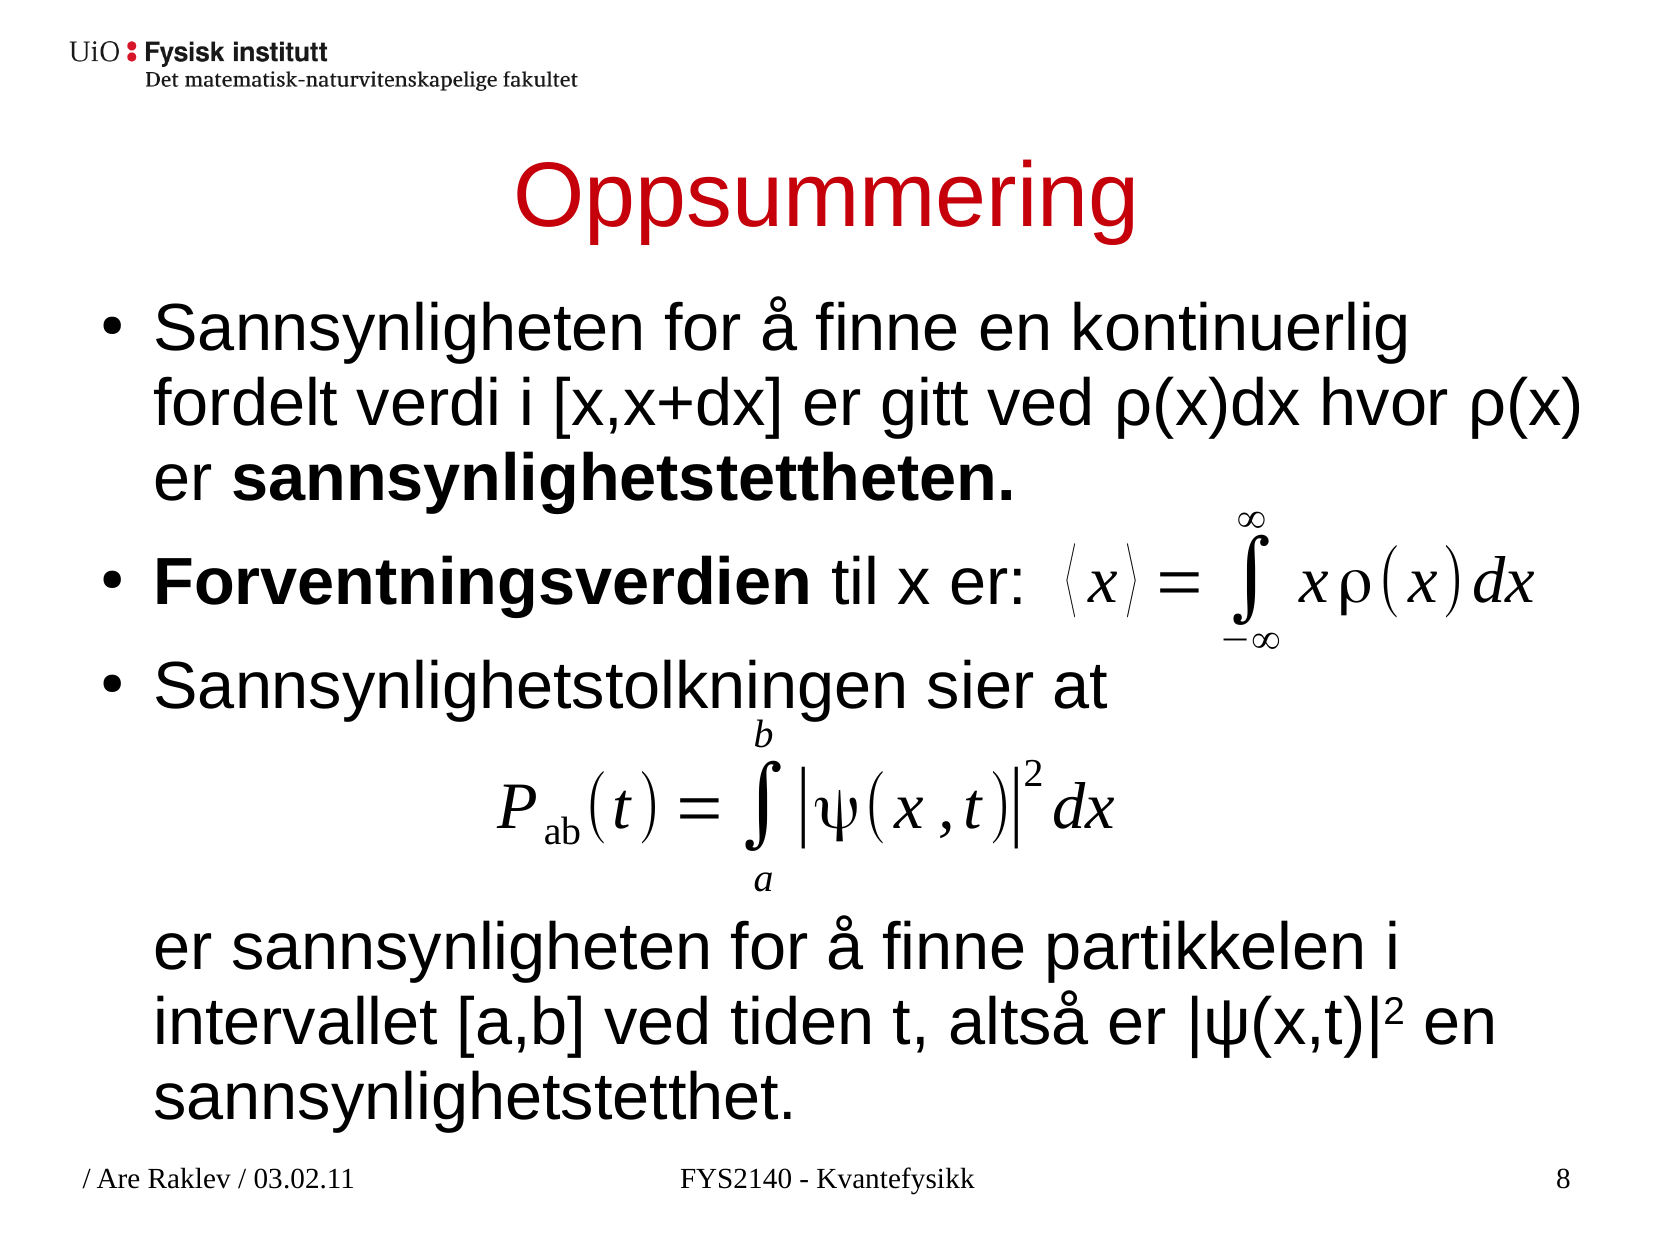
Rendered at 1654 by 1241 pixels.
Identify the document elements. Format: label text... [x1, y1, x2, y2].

chart [487, 712, 1125, 901]
chart [1057, 511, 1544, 651]
list Sannsynligheten for å finne en kontinuerlig fordelt verdi i [x,x+dx] er gitt ved ρ(x)dx hvor ρ(x) er sannsynlighetstettheten. Forventningsverdien til x er: Sannsynlighetstolkningen sier at er sannsynligheten for å finne partikkelen i intervallet [a,b] ved tiden t, altså er |ψ(x,t)|2 en sannsynlighetstetthet. [82, 290, 1613, 1133]
picture [68, 37, 581, 93]
title Oppsummering [82, 90, 1571, 290]
